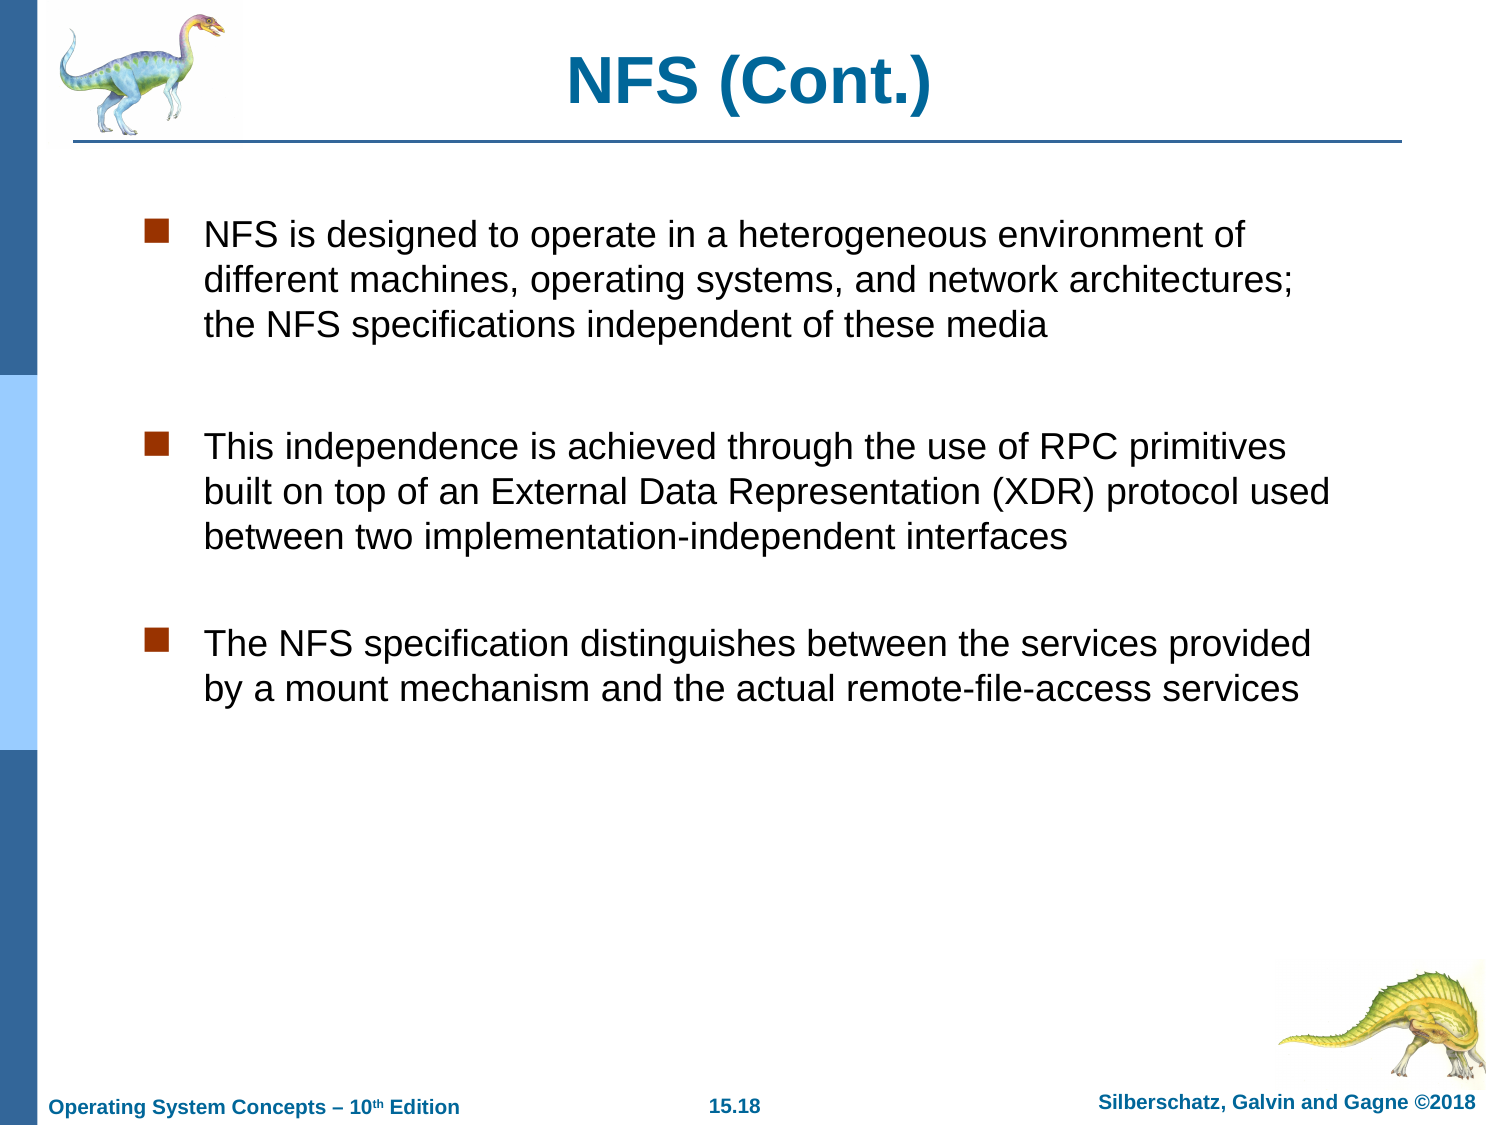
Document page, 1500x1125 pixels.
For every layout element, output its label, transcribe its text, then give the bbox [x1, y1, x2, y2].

picture [1415, 1094, 1423, 1099]
list NFS is designed to operate in a heterogeneous environment of different machines, operating systems, and network architectures; the NFS specifications independent of these media This independence is achieved through the use of RPC primitives built on top of an External Data Representation (XDR) protocol used between two implementation-independent interfaces The NFS specification distinguishes between the services provided by a mount mechanism and the actual remote-file-access services [132, 202, 1348, 946]
picture [46, 0, 243, 149]
title NFS (Cont.) [75, 29, 1426, 125]
picture [1275, 959, 1486, 1090]
